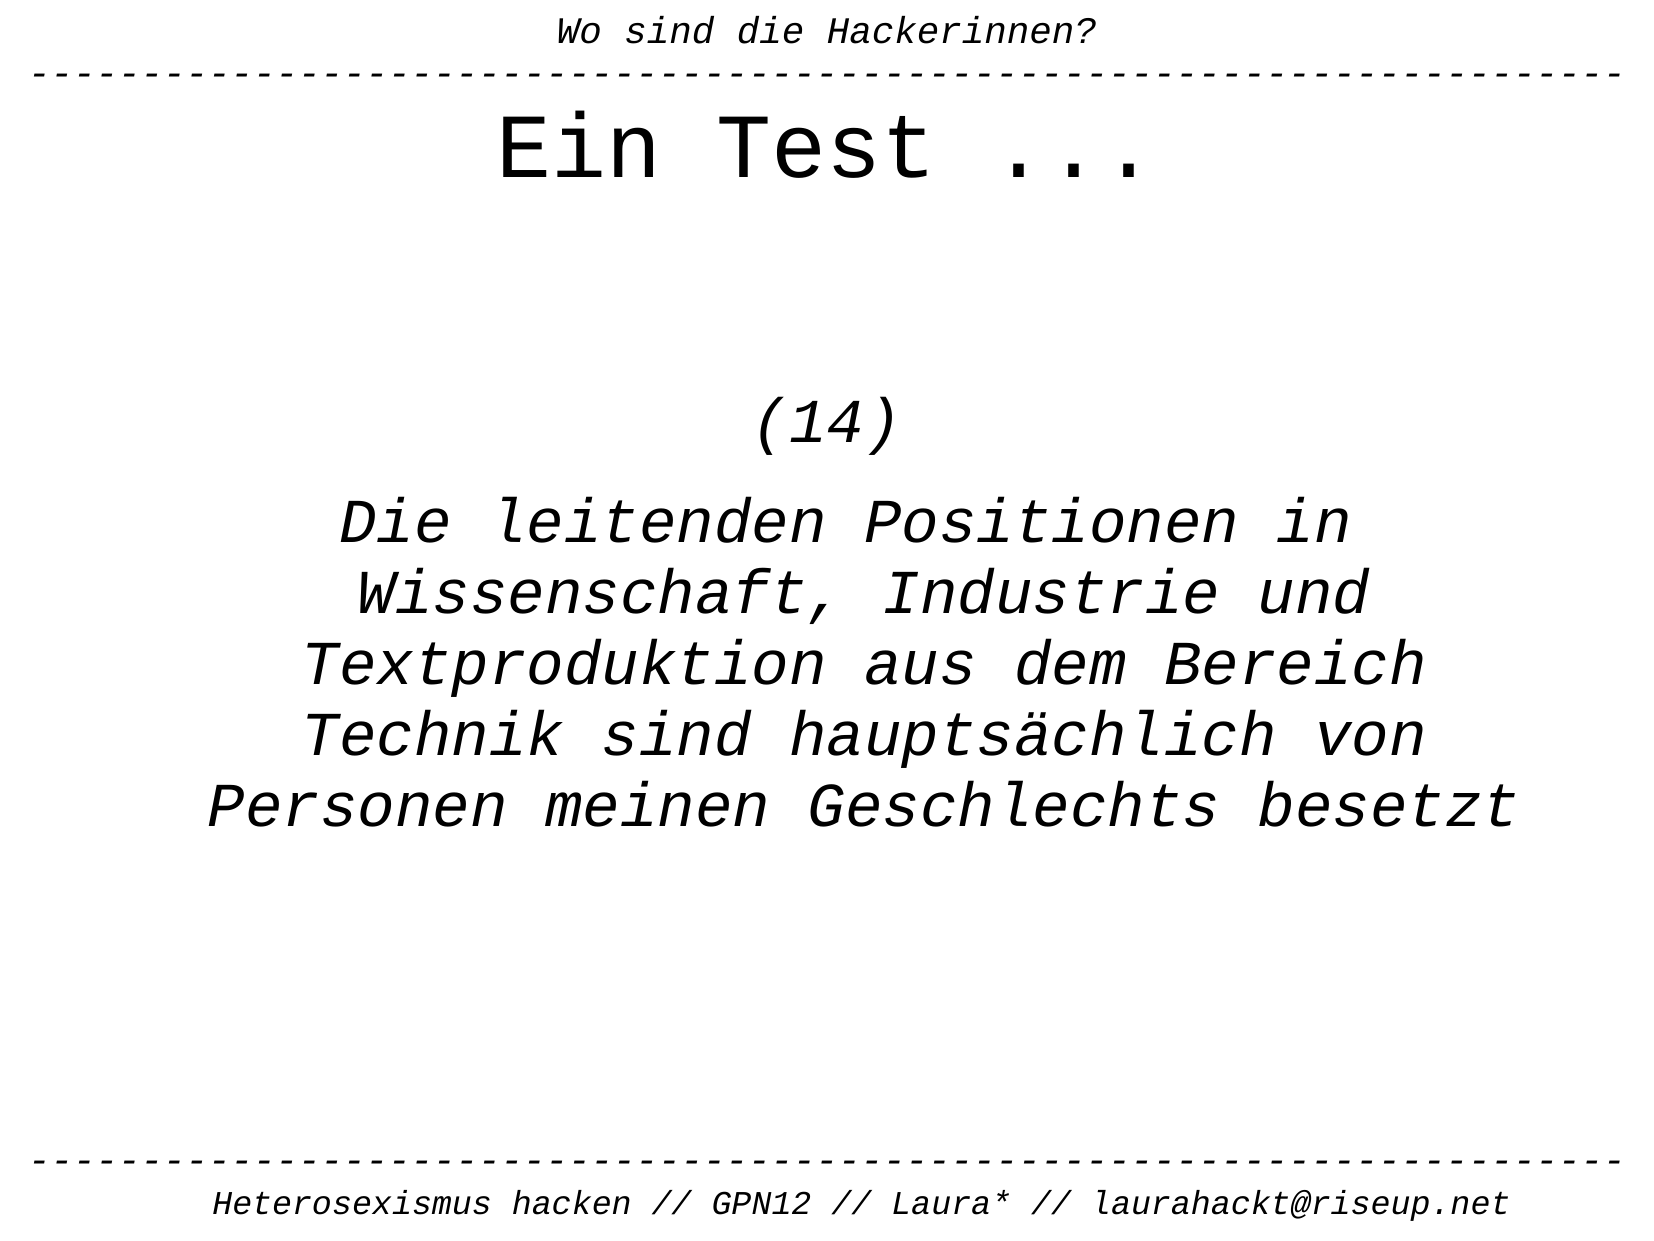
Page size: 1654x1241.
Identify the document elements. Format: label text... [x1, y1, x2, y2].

list (14) Die leitenden Positionen in Wissenschaft, Industrie und Textproduktion aus dem Bereich Technik sind hauptsächlich von Personen meinen Geschlechts besetzt [82, 290, 1571, 1098]
title Ein Test ... [82, 98, 1571, 257]
list Heterosexismus hacken // GPN12 // Laura* // laurahackt@riseup.net [0, 1186, 1654, 1241]
title Wo sind die Hackerinnen? ----------------------------------------------------------------------- [0, 12, 1654, 98]
title ----------------------------------------------------------------------- [0, 1098, 1654, 1184]
